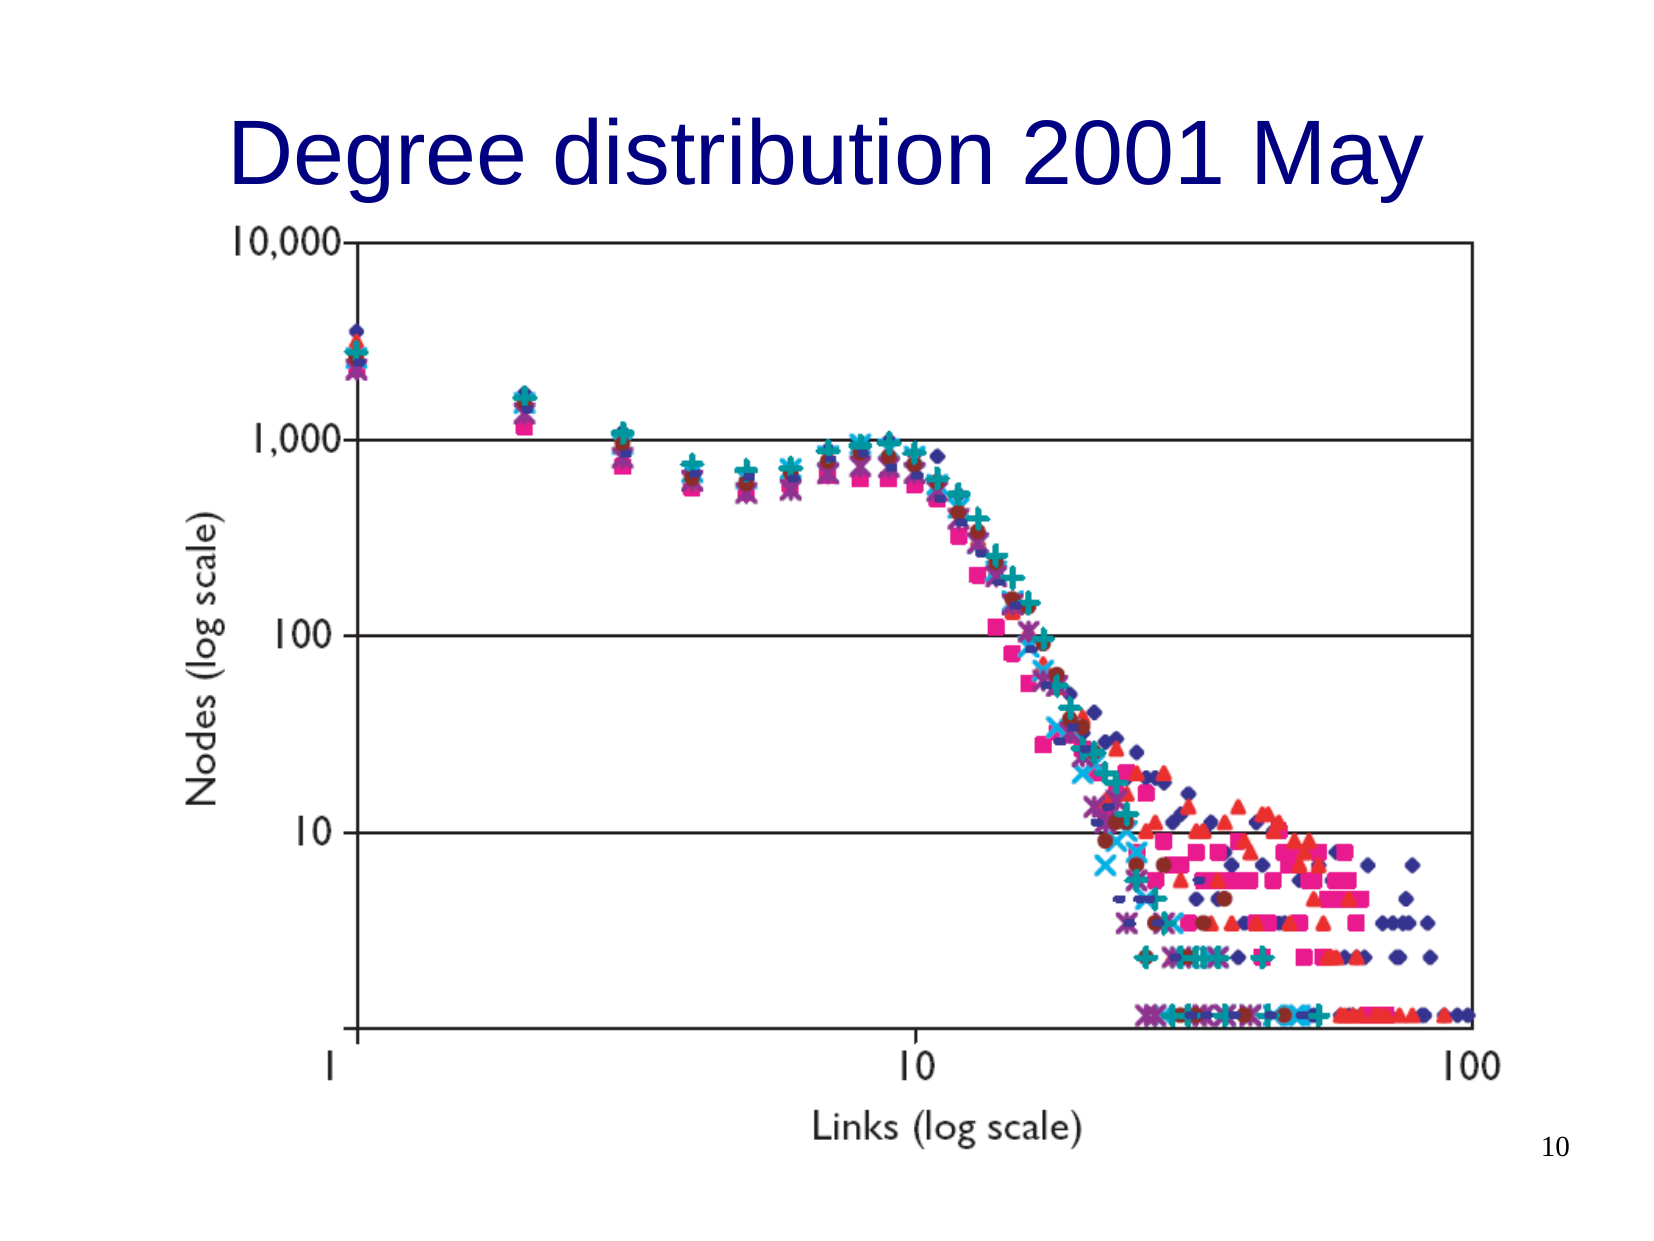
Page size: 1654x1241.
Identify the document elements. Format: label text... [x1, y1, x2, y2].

picture [150, 212, 1518, 1154]
title Degree distribution 2001 May [82, 49, 1571, 257]
